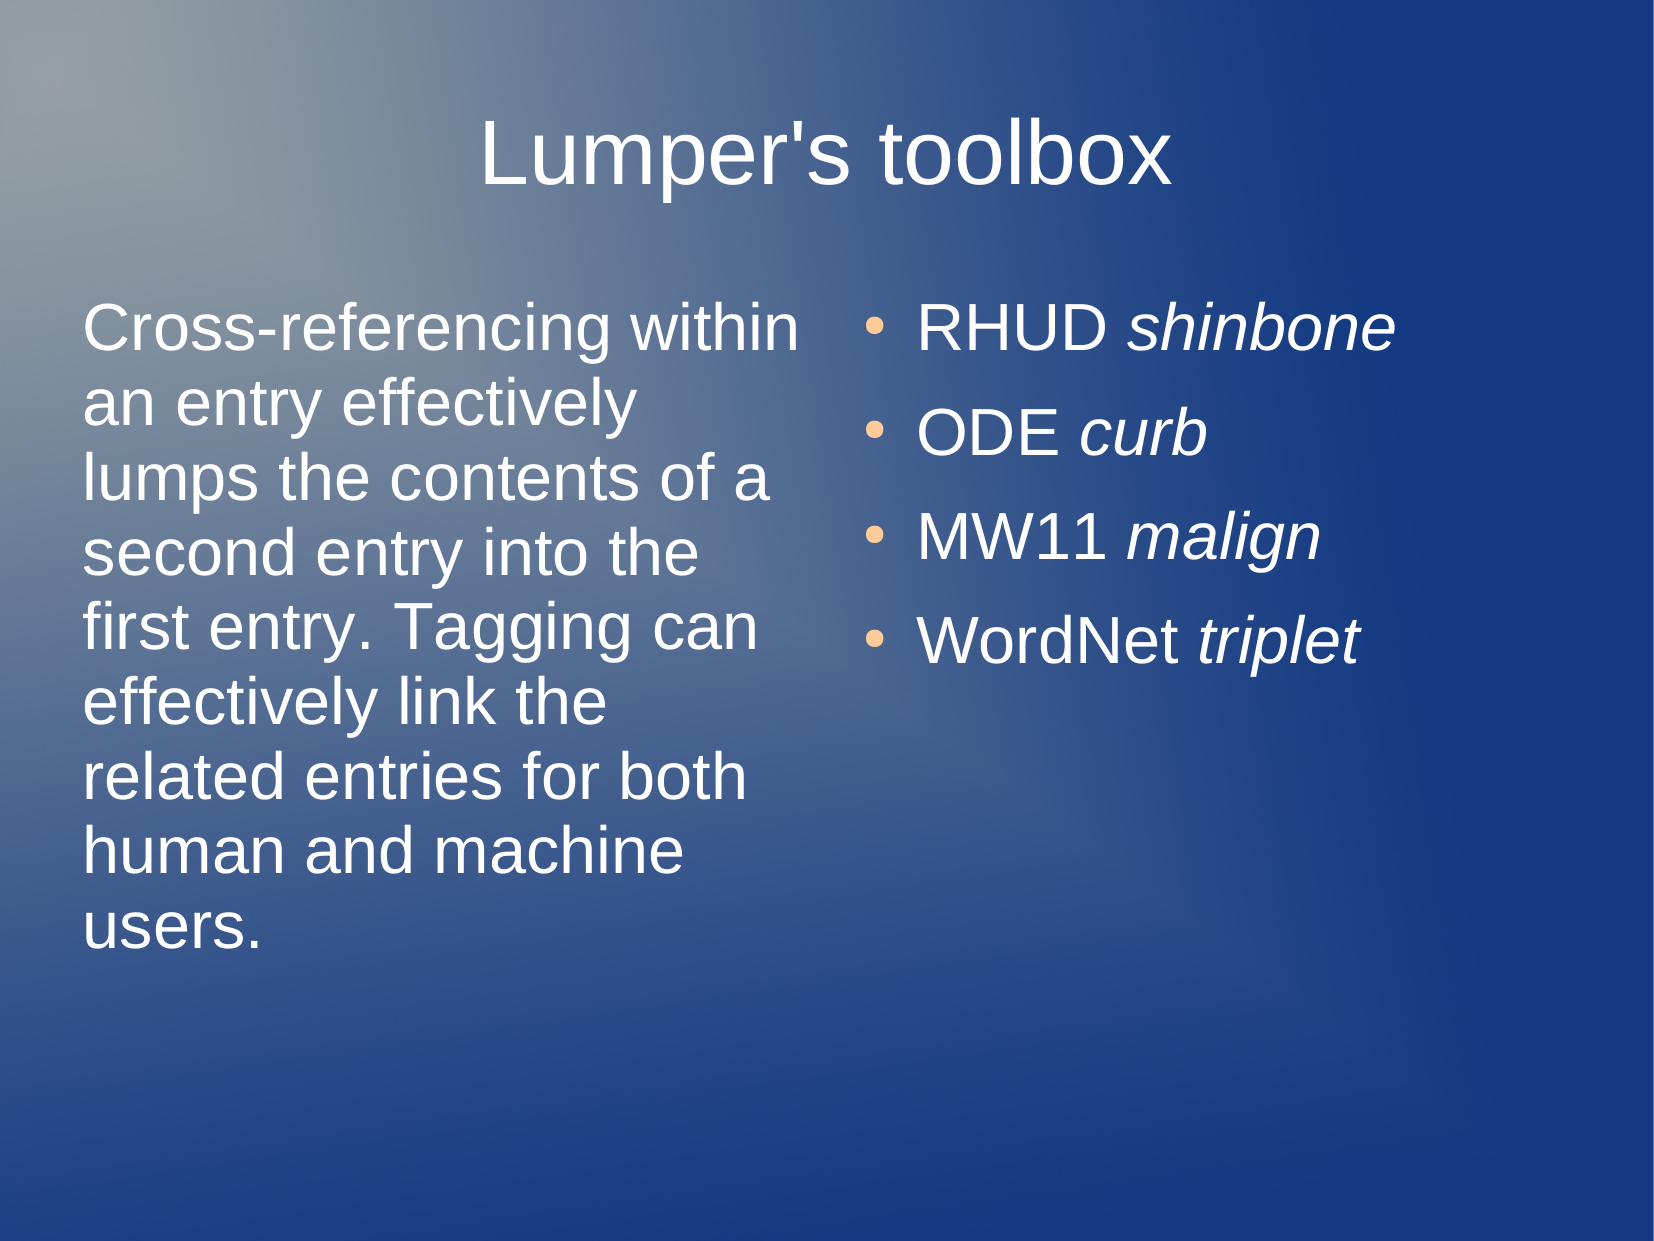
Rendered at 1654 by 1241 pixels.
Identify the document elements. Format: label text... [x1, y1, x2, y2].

picture [0, 0, 1654, 1241]
list RHUD shinbone ODE curb MW11 malign WordNet triplet [845, 290, 1572, 1094]
title Lumper's toolbox [82, 56, 1571, 250]
list Cross-referencing within an entry effectively lumps the contents of a second entry into the first entry. Tagging can effectively link the related entries for both human and machine users. [82, 290, 809, 1094]
